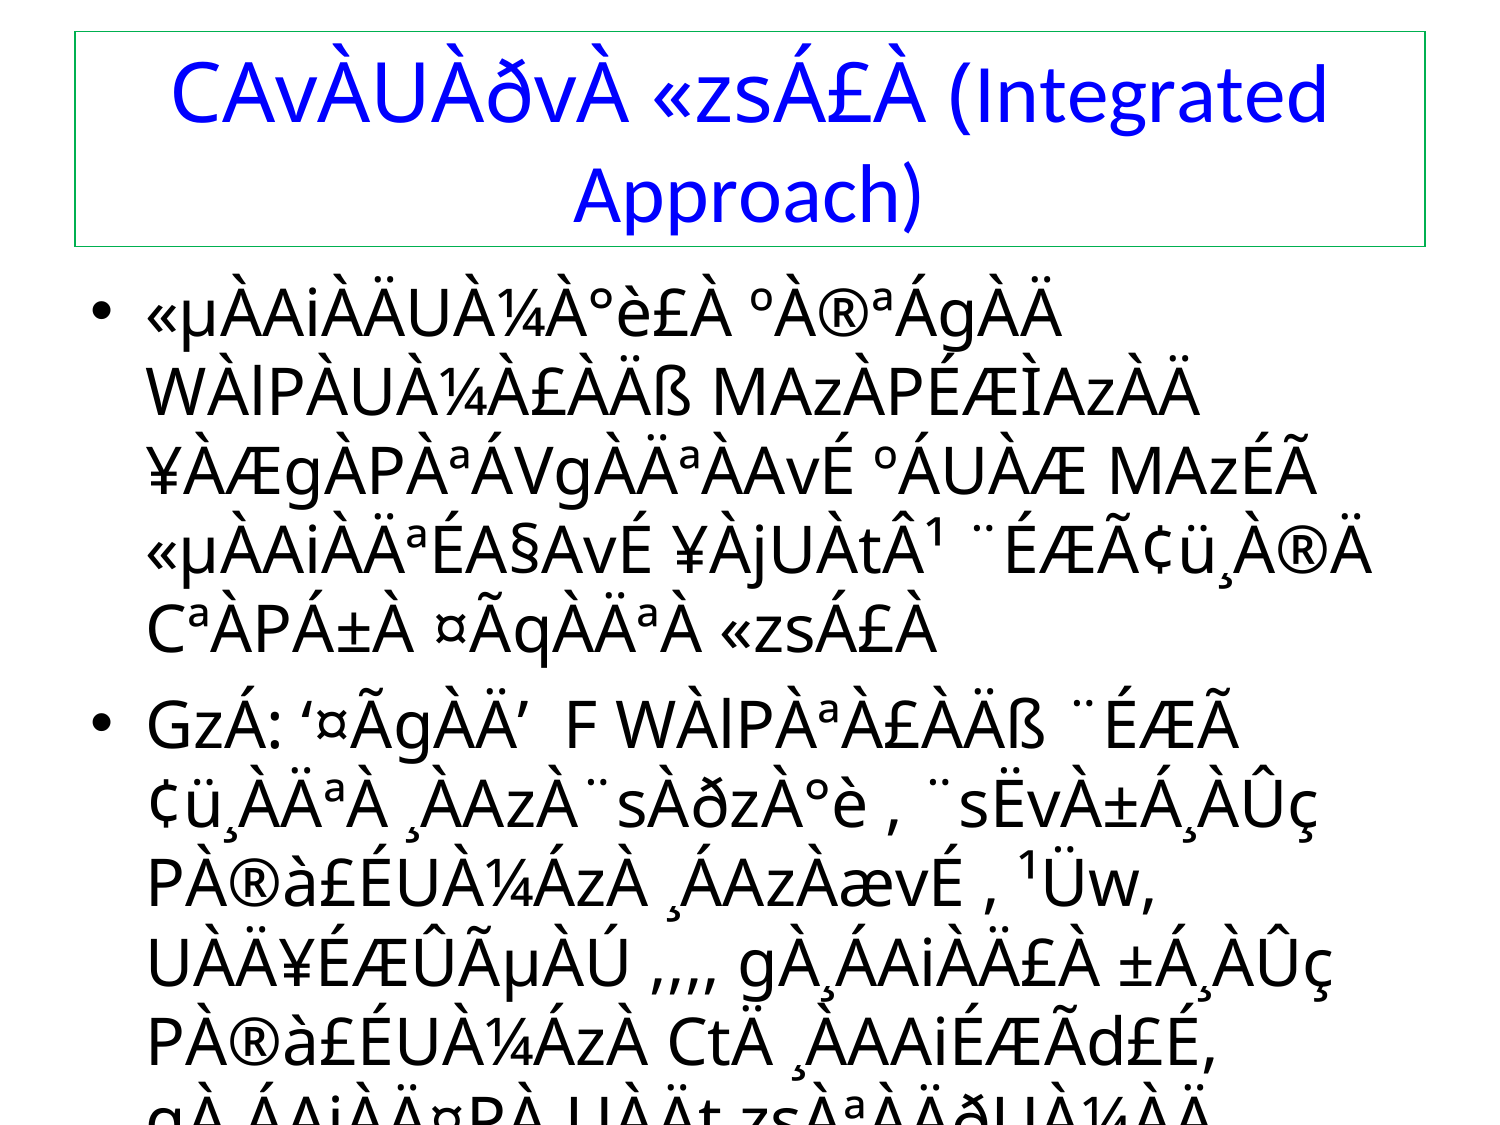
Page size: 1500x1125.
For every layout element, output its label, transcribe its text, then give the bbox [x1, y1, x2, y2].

title CAvÀUÀðvÀ «zsÁ£À (Integrated Approach) [75, 31, 1426, 247]
list «µÀAiÀÄUÀ¼À°è£À ºÀ®ªÁgÀÄ WÀlPÀUÀ¼À£ÀÄß MAzÀPÉÆÌAzÀÄ ¥ÀÆgÀPÀªÁVgÀÄªÀAvÉ ºÁUÀÆ MAzÉÃ «µÀAiÀÄªÉA§AvÉ ¥ÀjUÀtÂ¹ ¨ÉÆÃ¢ü¸À®Ä CªÀPÁ±À ¤ÃqÀÄªÀ «zsÁ£À GzÁ: ‘¤ÃgÀÄ’ F WÀlPÀªÀ£ÀÄß ¨ÉÆÃ¢ü¸ÀÄªÀ ¸ÀAzÀ¨sÀðzÀ°è , ¨sËvÀ±Á¸ÀÛç PÀ®à£ÉUÀ¼ÁzÀ ¸ÁAzÀævÉ , ¹Üw, UÀÄ¥ÉÆÛÃµÀÚ ,,,, gÀ¸ÁAiÀÄ£À ±Á¸ÀÛç PÀ®à£ÉUÀ¼ÁzÀ CtÄ ¸ÀAAiÉÆÃd£É, gÀ¸ÁAiÀÄ¤PÀ UÀÄt zsÀªÀÄðUÀ¼ÀÄ, QæAiÉÄUÀ¼ÀÄ,,, fÃªÀ±Á¸ÀÛç PÀ®à£ÉUÀ¼ÁzÀ fÃ«UÀ¼À GUÀªÀÄ, d®ZÀgÀ fÃ«UÀ¼ÀÄ,,,, F J¯Áè «µÀAiÀÄUÀ¼À£ÀÄß ¥ÀÆgÀPÀªÁV ºÉÃ¼ÀÄvÁÛ ¸ÁUÀÄªÀÅzÀÄ. [75, 262, 1426, 1014]
